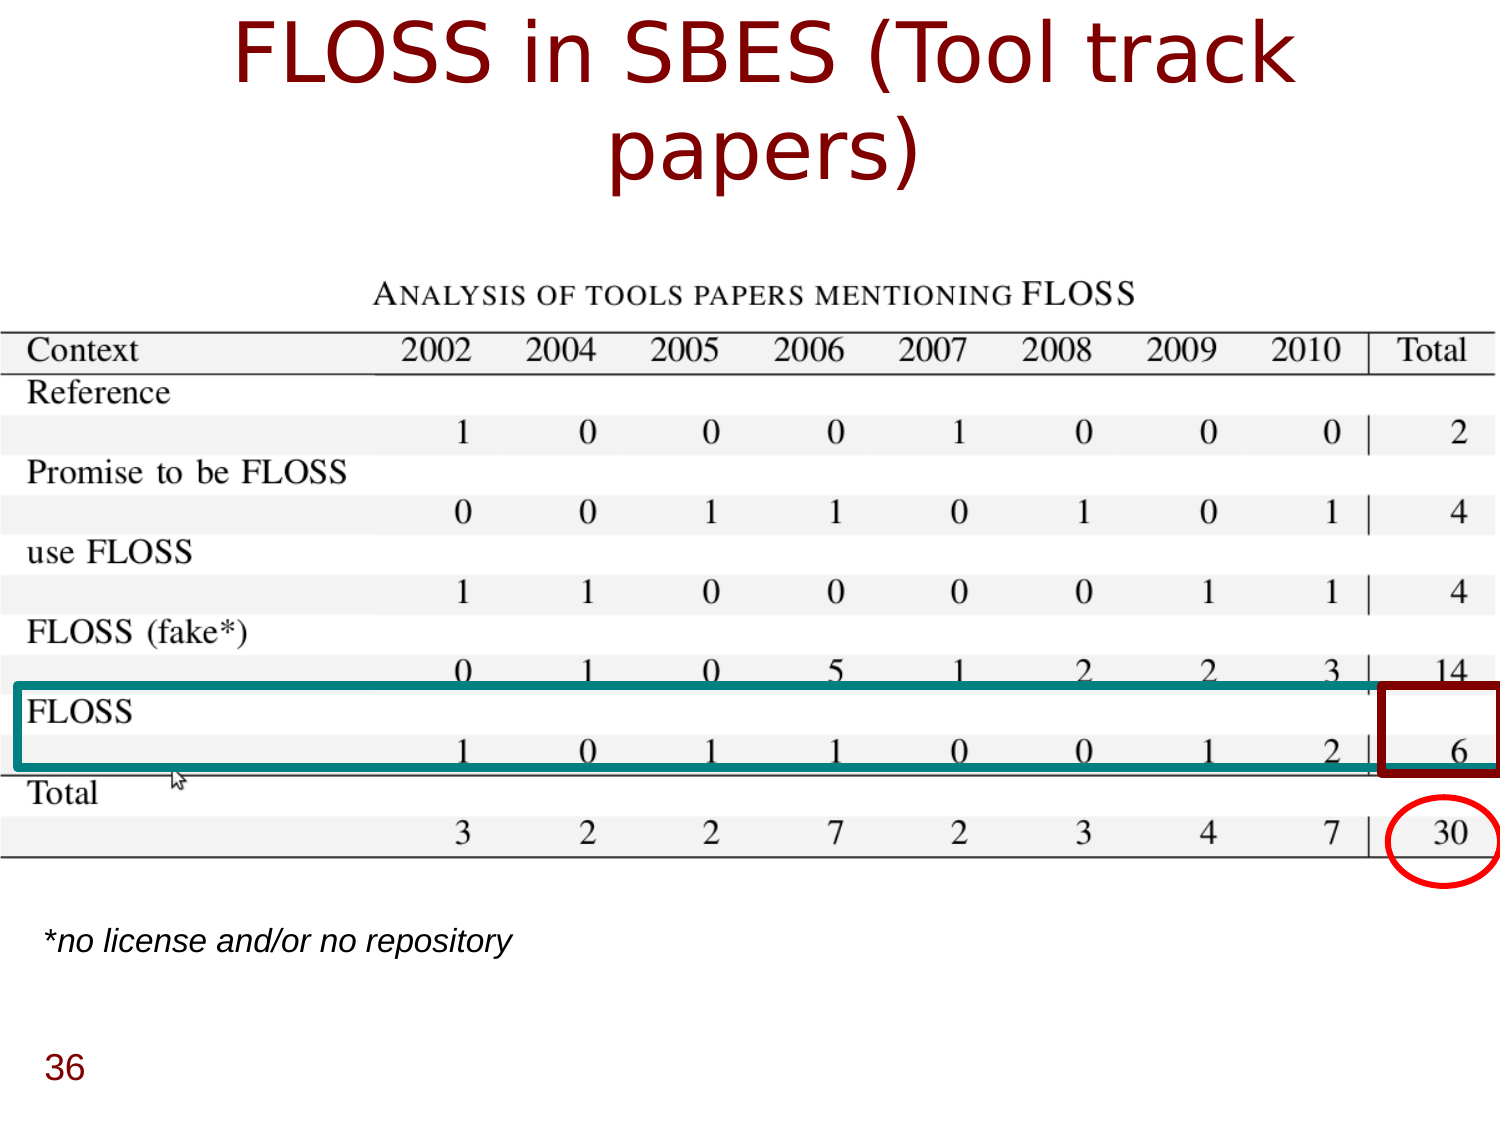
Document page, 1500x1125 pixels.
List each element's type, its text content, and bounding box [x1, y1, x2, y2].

picture [0, 275, 1498, 864]
picture [1391, 801, 1496, 864]
text_box *no license and/or no repository [29, 915, 680, 1015]
title FLOSS in SBES (Tool track papers) [70, 5, 1459, 200]
picture [22, 690, 1377, 763]
picture [1386, 690, 1496, 763]
